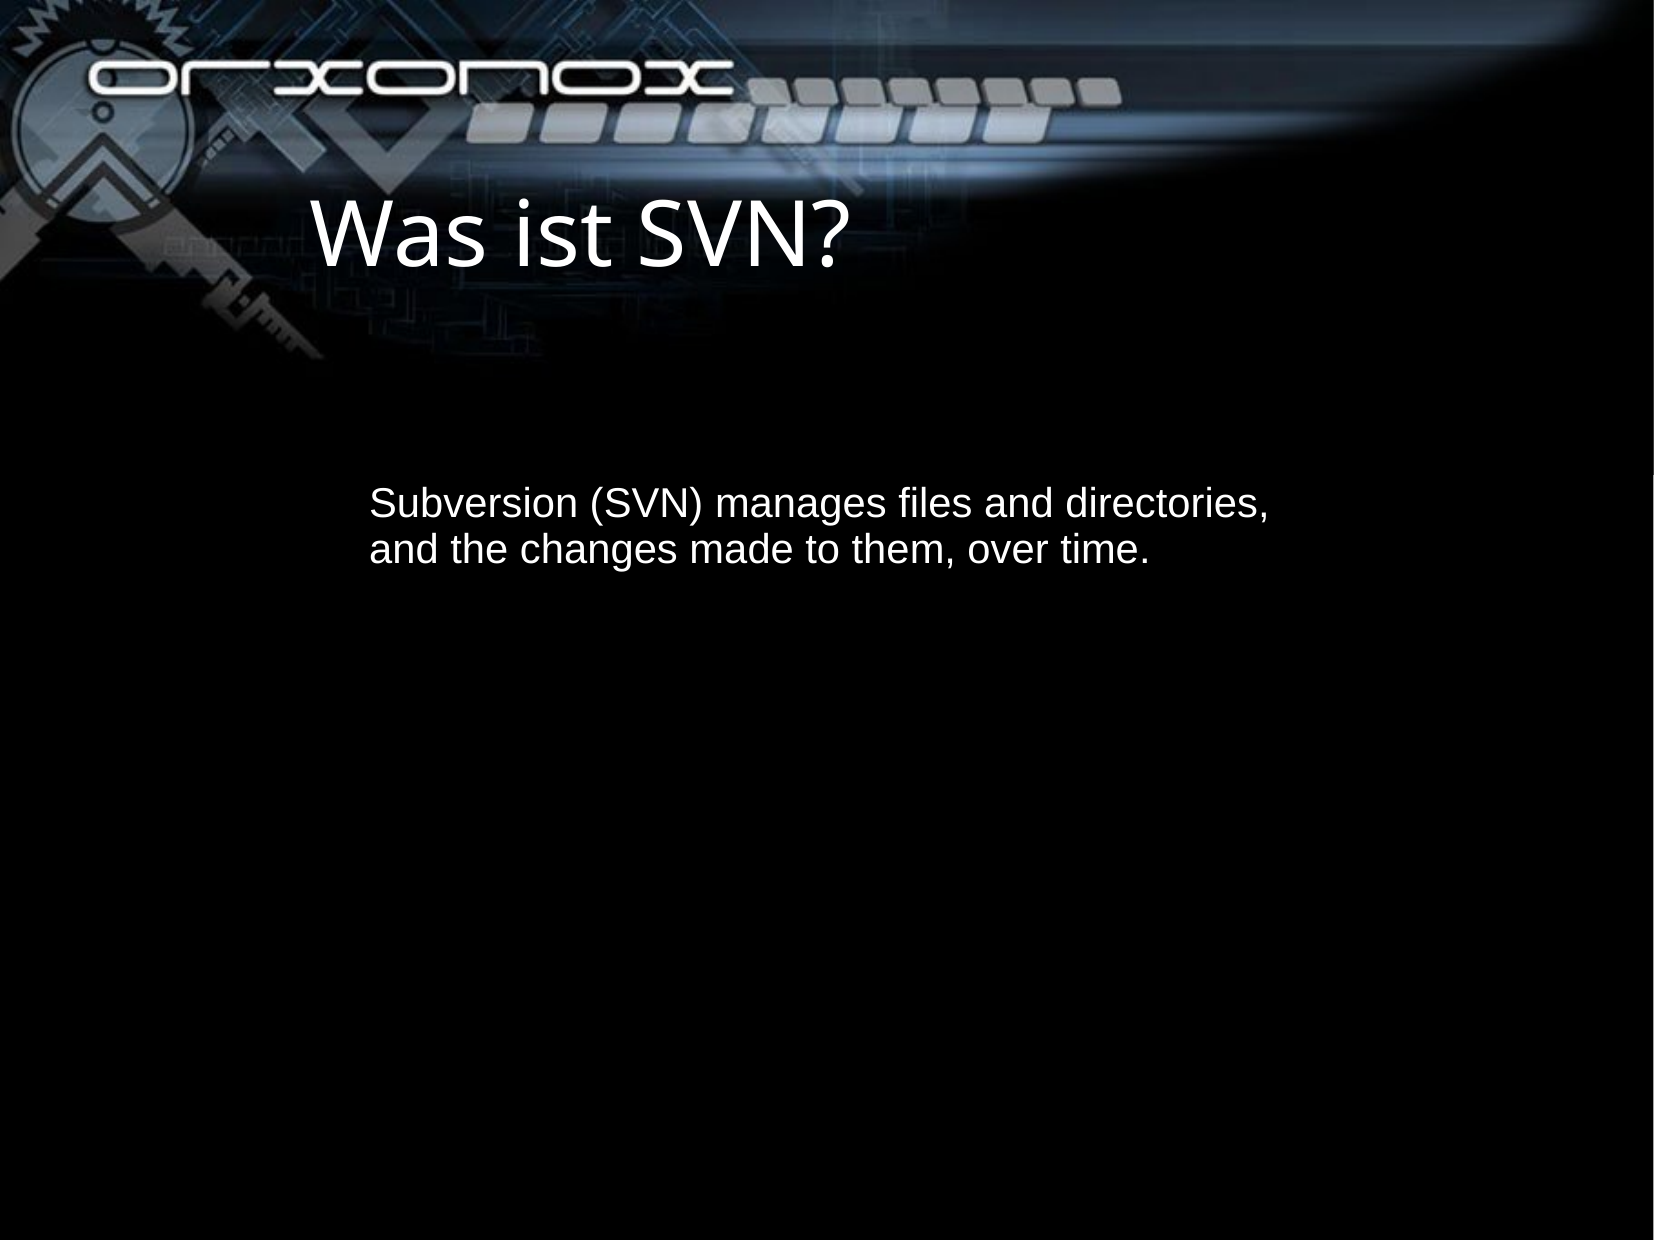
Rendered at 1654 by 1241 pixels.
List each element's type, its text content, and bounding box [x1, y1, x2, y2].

text_box Subversion (SVN) manages files and directories, and the changes made to them, over time. [354, 472, 1329, 581]
text_box Was ist SVN? [295, 161, 1506, 337]
picture [0, 0, 1654, 475]
